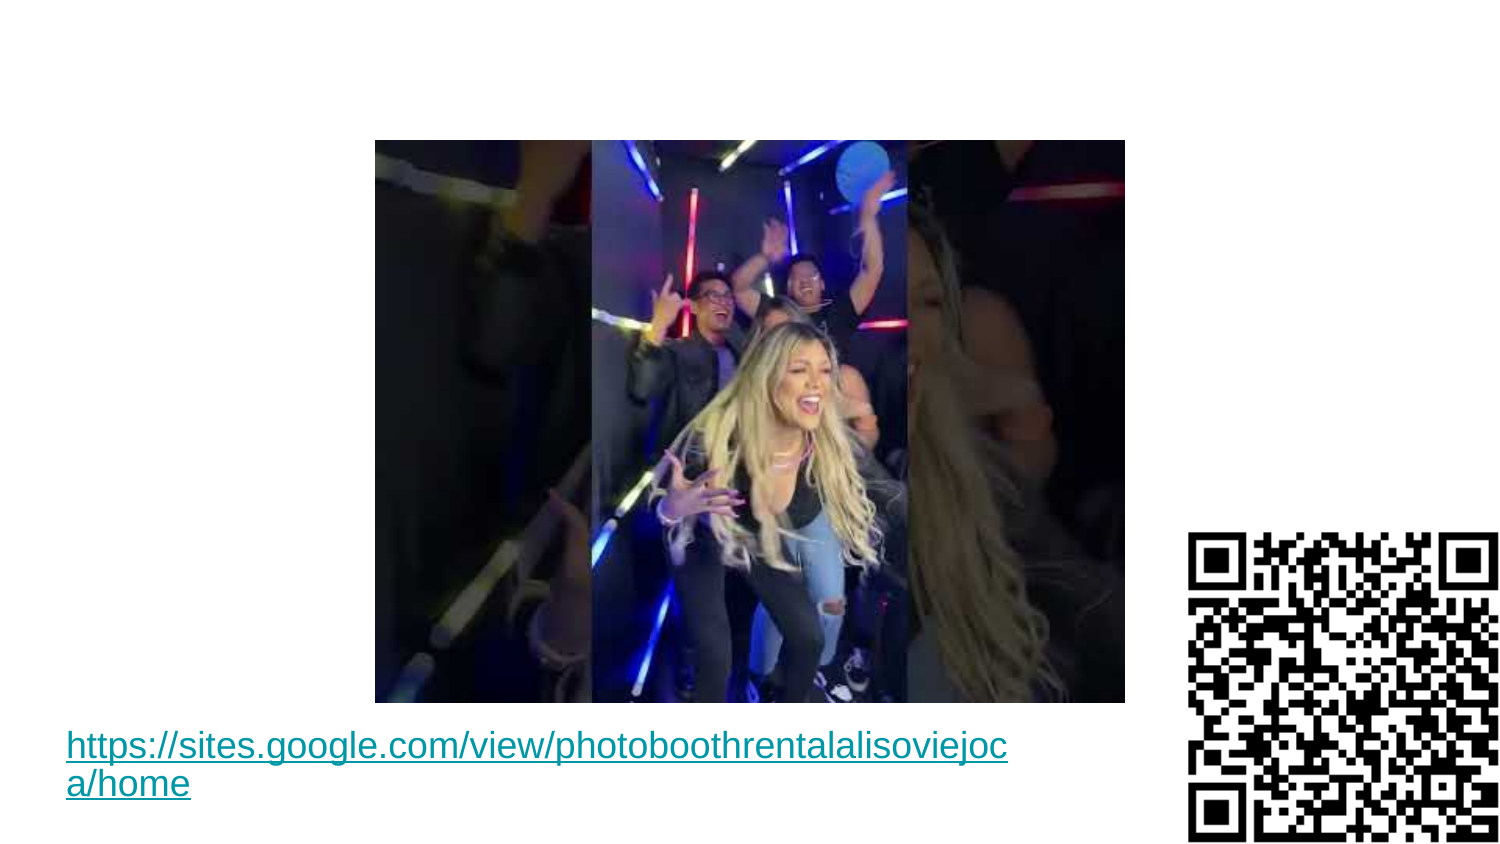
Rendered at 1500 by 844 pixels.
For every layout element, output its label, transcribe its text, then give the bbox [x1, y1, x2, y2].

picture [375, 140, 1125, 704]
list https://sites.google.com/view/photoboothrentalalisoviejoca/home [51, 694, 1036, 794]
picture [1187, 531, 1500, 844]
